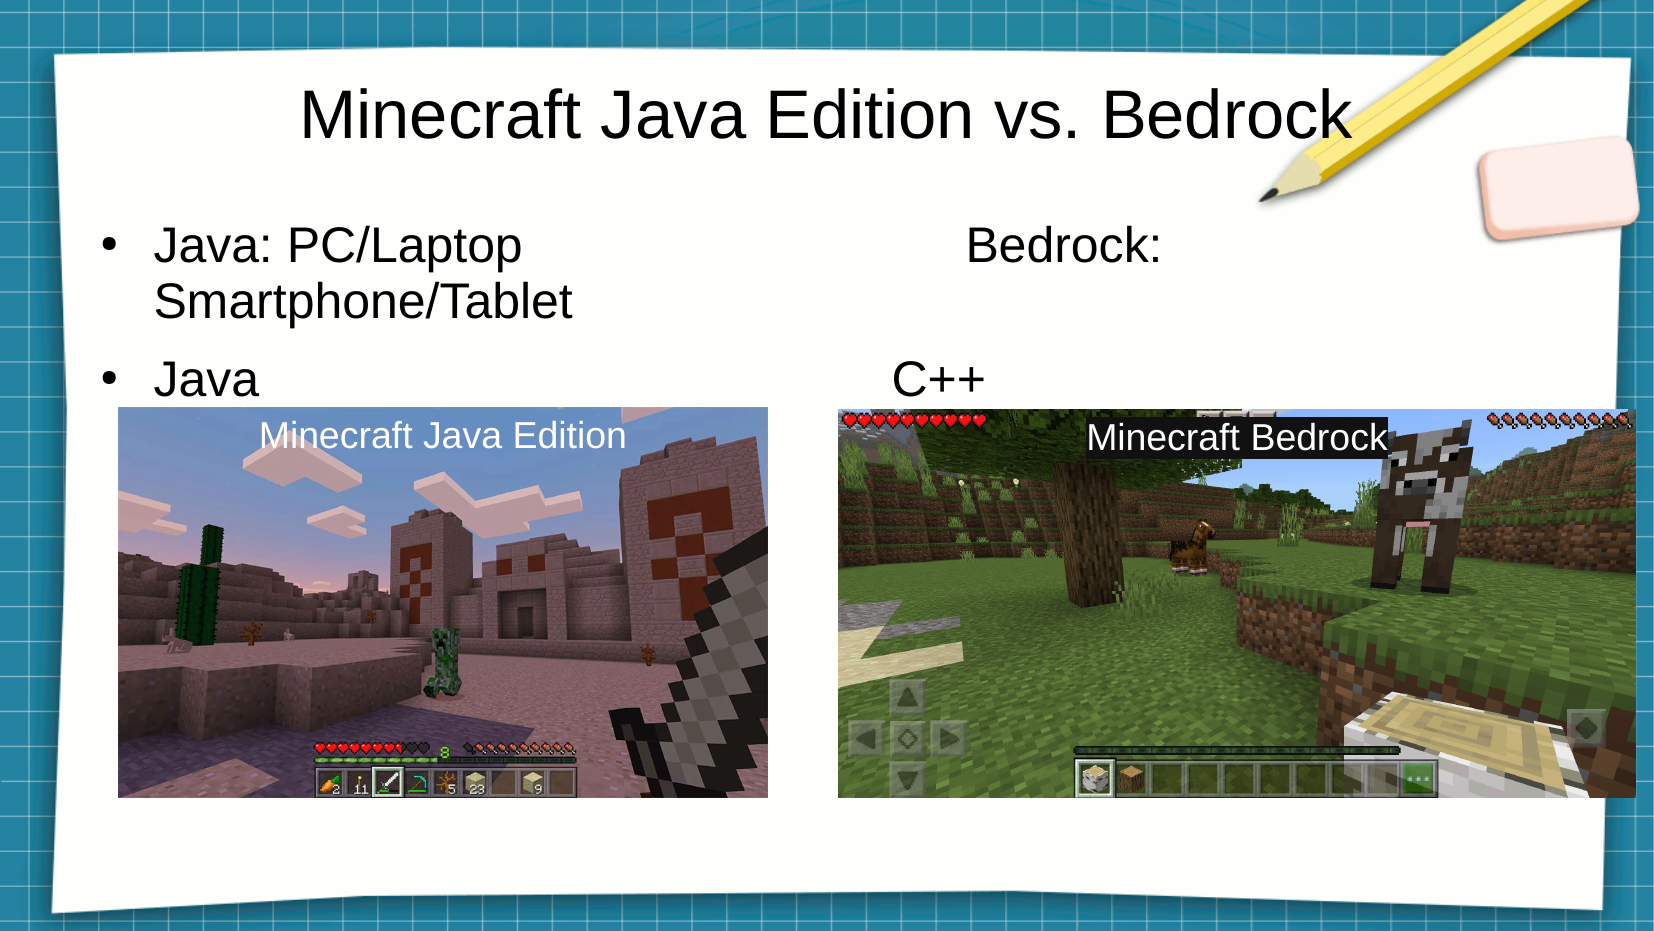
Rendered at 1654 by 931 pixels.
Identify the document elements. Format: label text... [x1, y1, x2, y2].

title Minecraft Java Edition vs. Bedrock [82, 37, 1571, 193]
list Java: PC/Laptop Bedrock: Smartphone/Tablet Java C++ [82, 217, 1571, 758]
picture [0, 0, 1654, 931]
